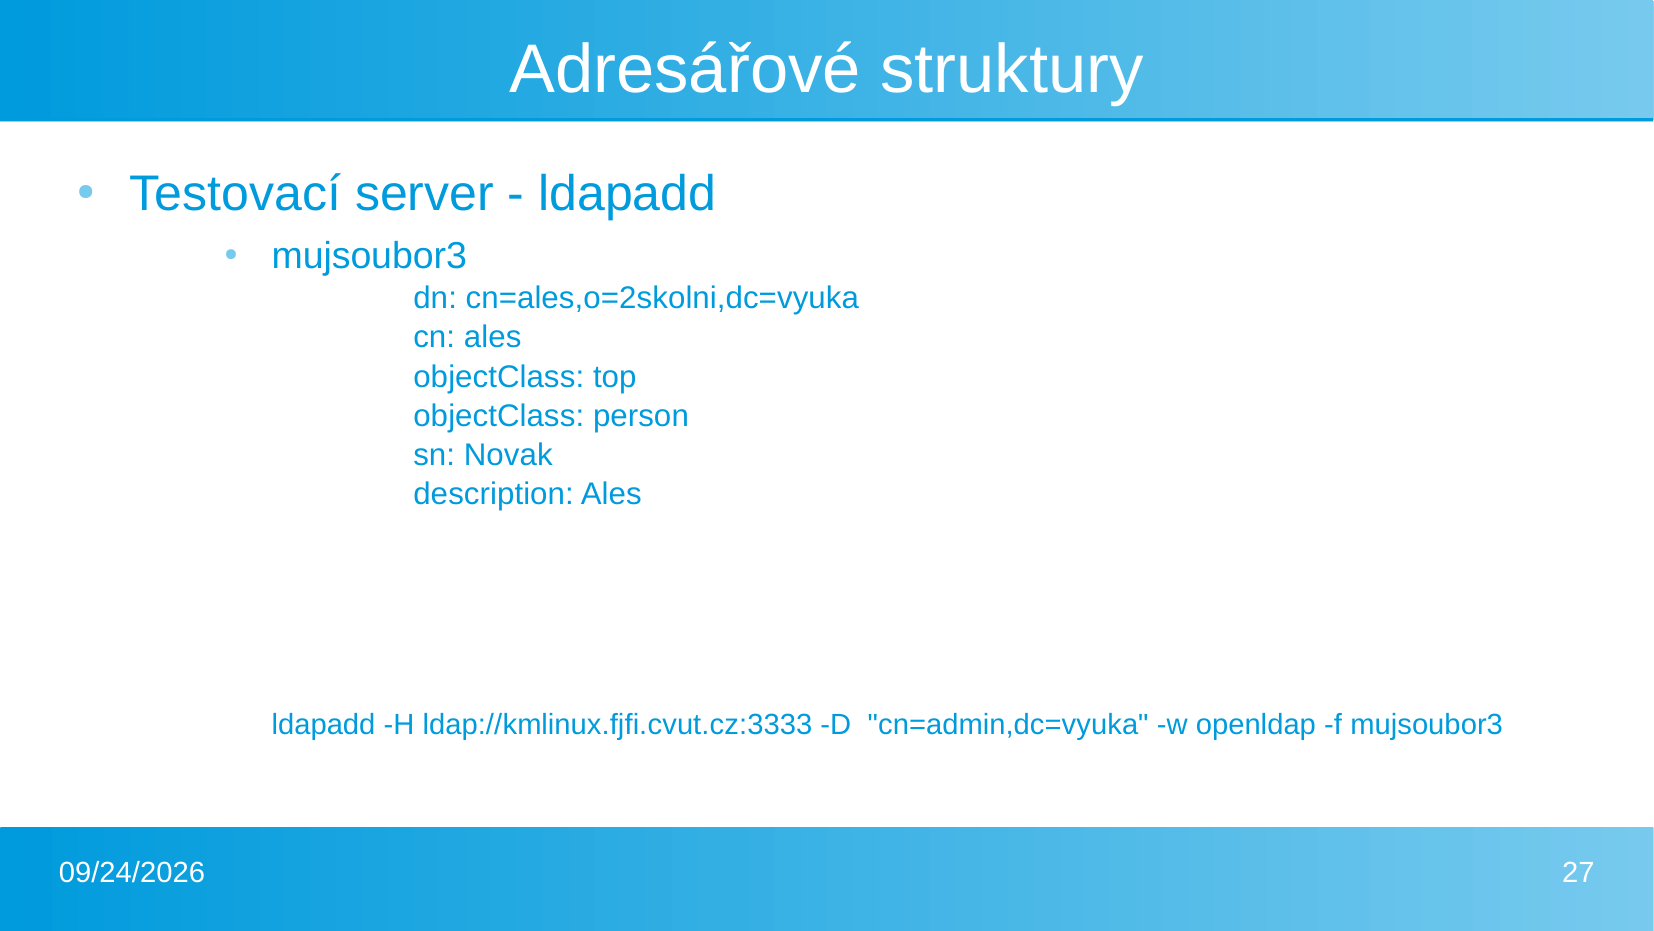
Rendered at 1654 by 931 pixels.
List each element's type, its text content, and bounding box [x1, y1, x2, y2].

title Adresářové struktury [59, 29, 1595, 108]
list Testovací server - ldapadd mujsoubor3 dn: cn=ales,o=2skolni,dc=vyuka cn: ales objectClass: top objectClass: person sn: Novak description: Ales ldapadd -H ldap://kmlinux.fjfi.cvut.cz:3333 -D "cn=admin,dc=vyuka" -w openldap -f mujsoubor3 [59, 165, 1595, 756]
